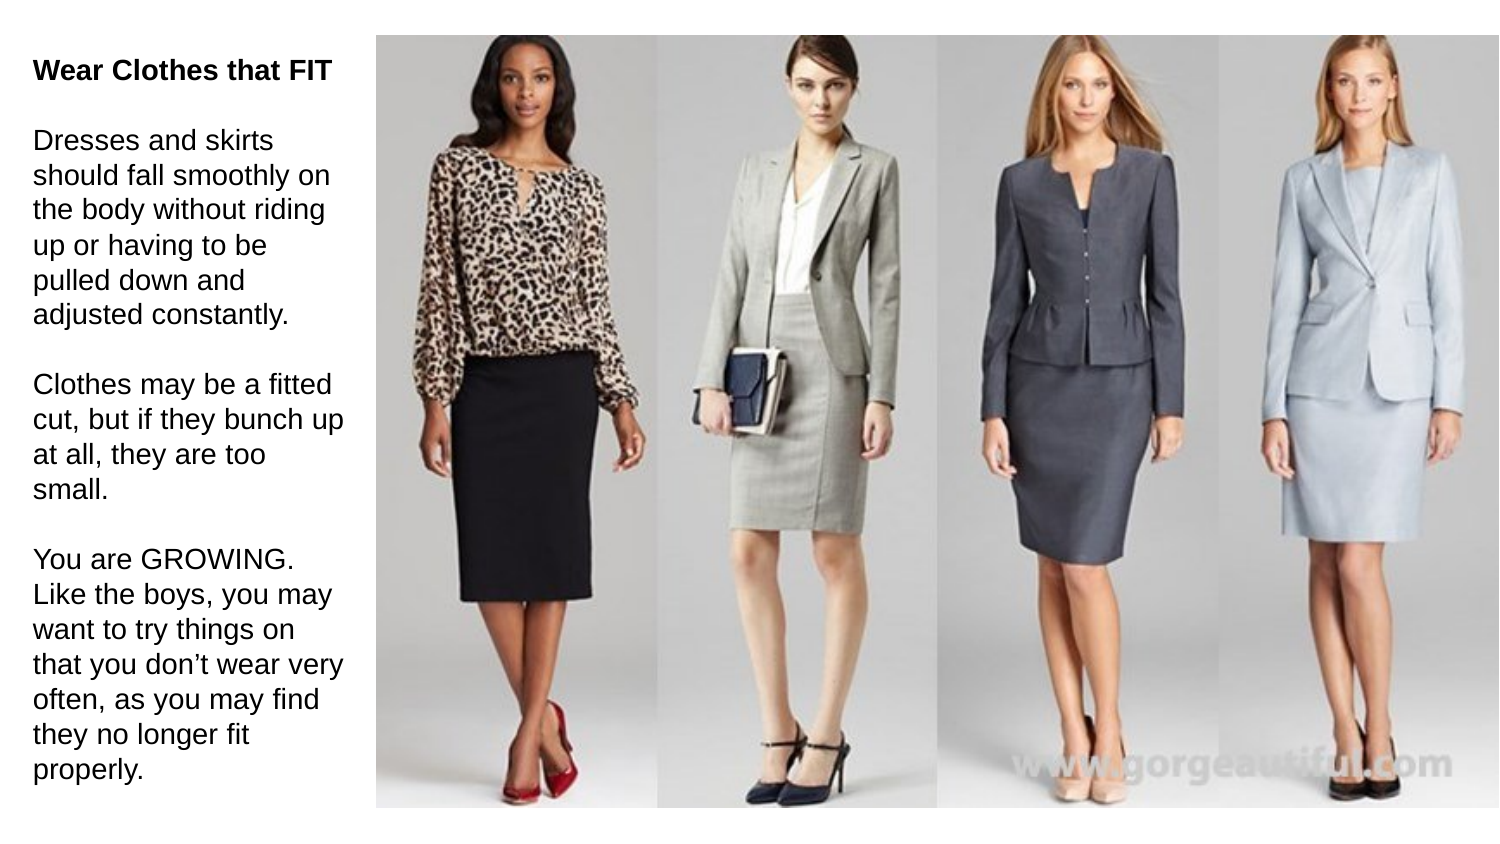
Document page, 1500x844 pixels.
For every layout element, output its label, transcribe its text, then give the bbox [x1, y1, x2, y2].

picture [361, 35, 1500, 808]
text_box Wear Clothes that FIT Dresses and skirts should fall smoothly on the body without riding up or having to be pulled down and adjusted constantly. Clothes may be a fitted cut, but if they bunch up at all, they are too small. You are GROWING. Like the boys, you may want to try things on that you don’t wear very often, as you may find they no longer fit properly. [18, 35, 361, 808]
